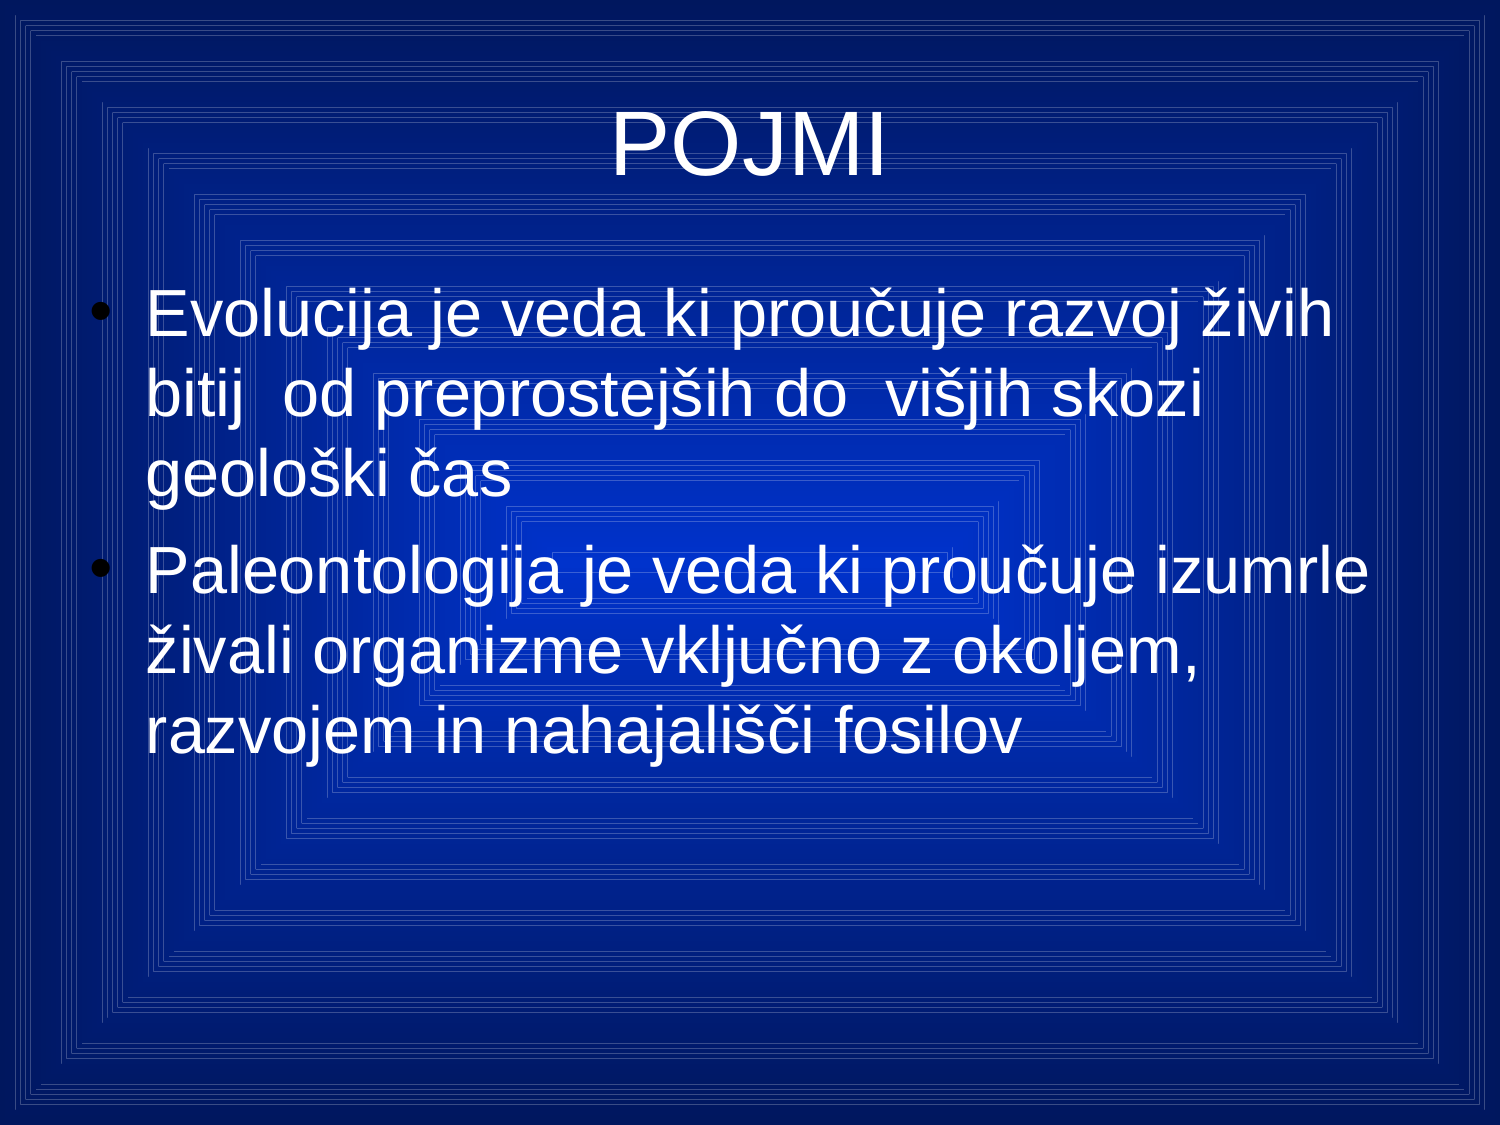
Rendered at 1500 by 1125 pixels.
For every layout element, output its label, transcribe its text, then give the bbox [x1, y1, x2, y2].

list Evolucija je veda ki proučuje razvoj živih bitij od preprostejših do višjih skozi geološki čas Paleontologija je veda ki proučuje izumrle živali organizme vključno z okoljem, razvojem in nahajališči fosilov [75, 262, 1425, 1005]
title POJMI [75, 45, 1425, 233]
